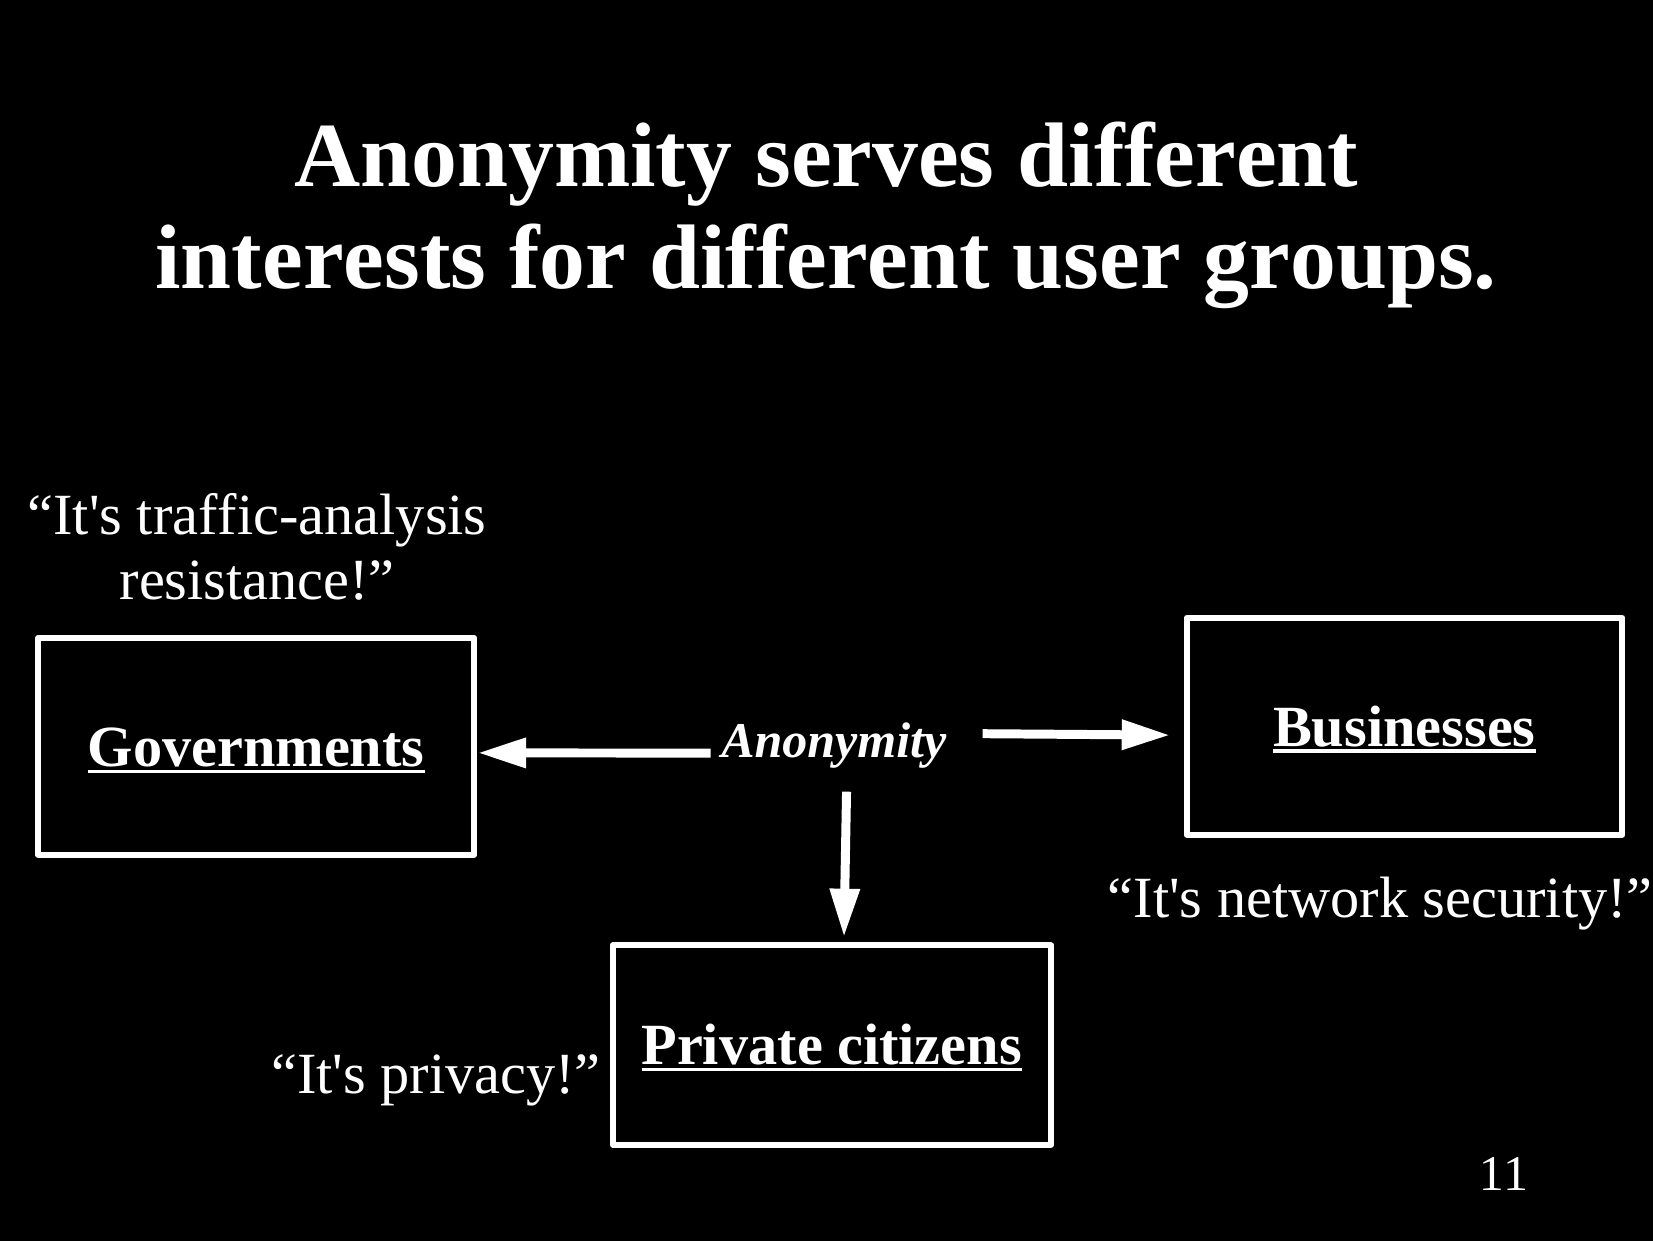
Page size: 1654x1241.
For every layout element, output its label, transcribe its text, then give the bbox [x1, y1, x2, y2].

text_box “It's privacy!” [271, 1041, 602, 1112]
text_box “It's traffic-analysis resistance!” [27, 482, 488, 624]
text_box Governments [38, 637, 475, 855]
title Anonymity serves different interests for different user groups. [121, 86, 1534, 327]
text_box Private citizens [612, 945, 1051, 1145]
text_box “It's network security!” [1107, 865, 1653, 936]
text_box Anonymity [632, 668, 1036, 813]
text_box Businesses [1186, 617, 1623, 835]
